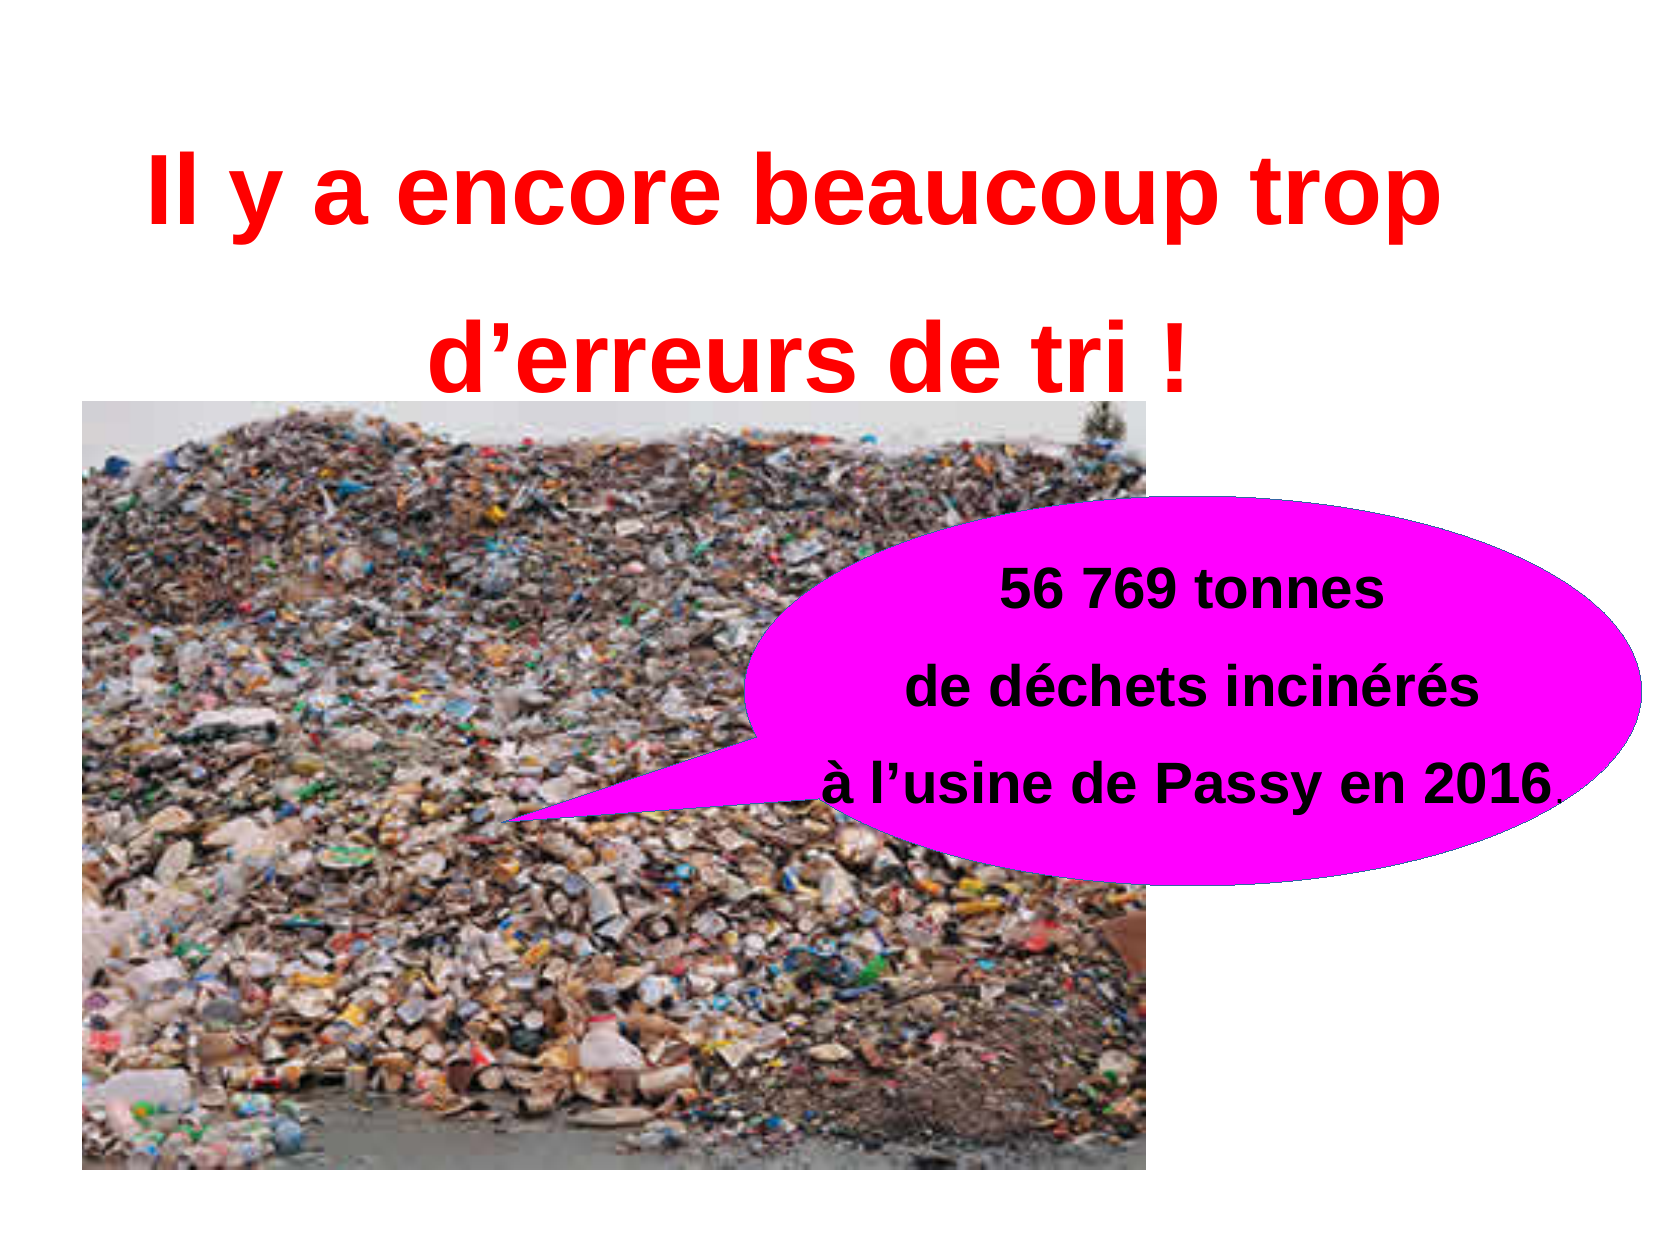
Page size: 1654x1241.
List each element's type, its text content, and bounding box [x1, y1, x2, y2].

picture [82, 401, 1146, 1170]
text_box 56 769 tonnes de déchets incinérés à l’usine de Passy en 2016. [501, 496, 1642, 886]
text_box Il y a encore beaucoup trop d’erreurs de tri ! [106, 70, 1512, 366]
